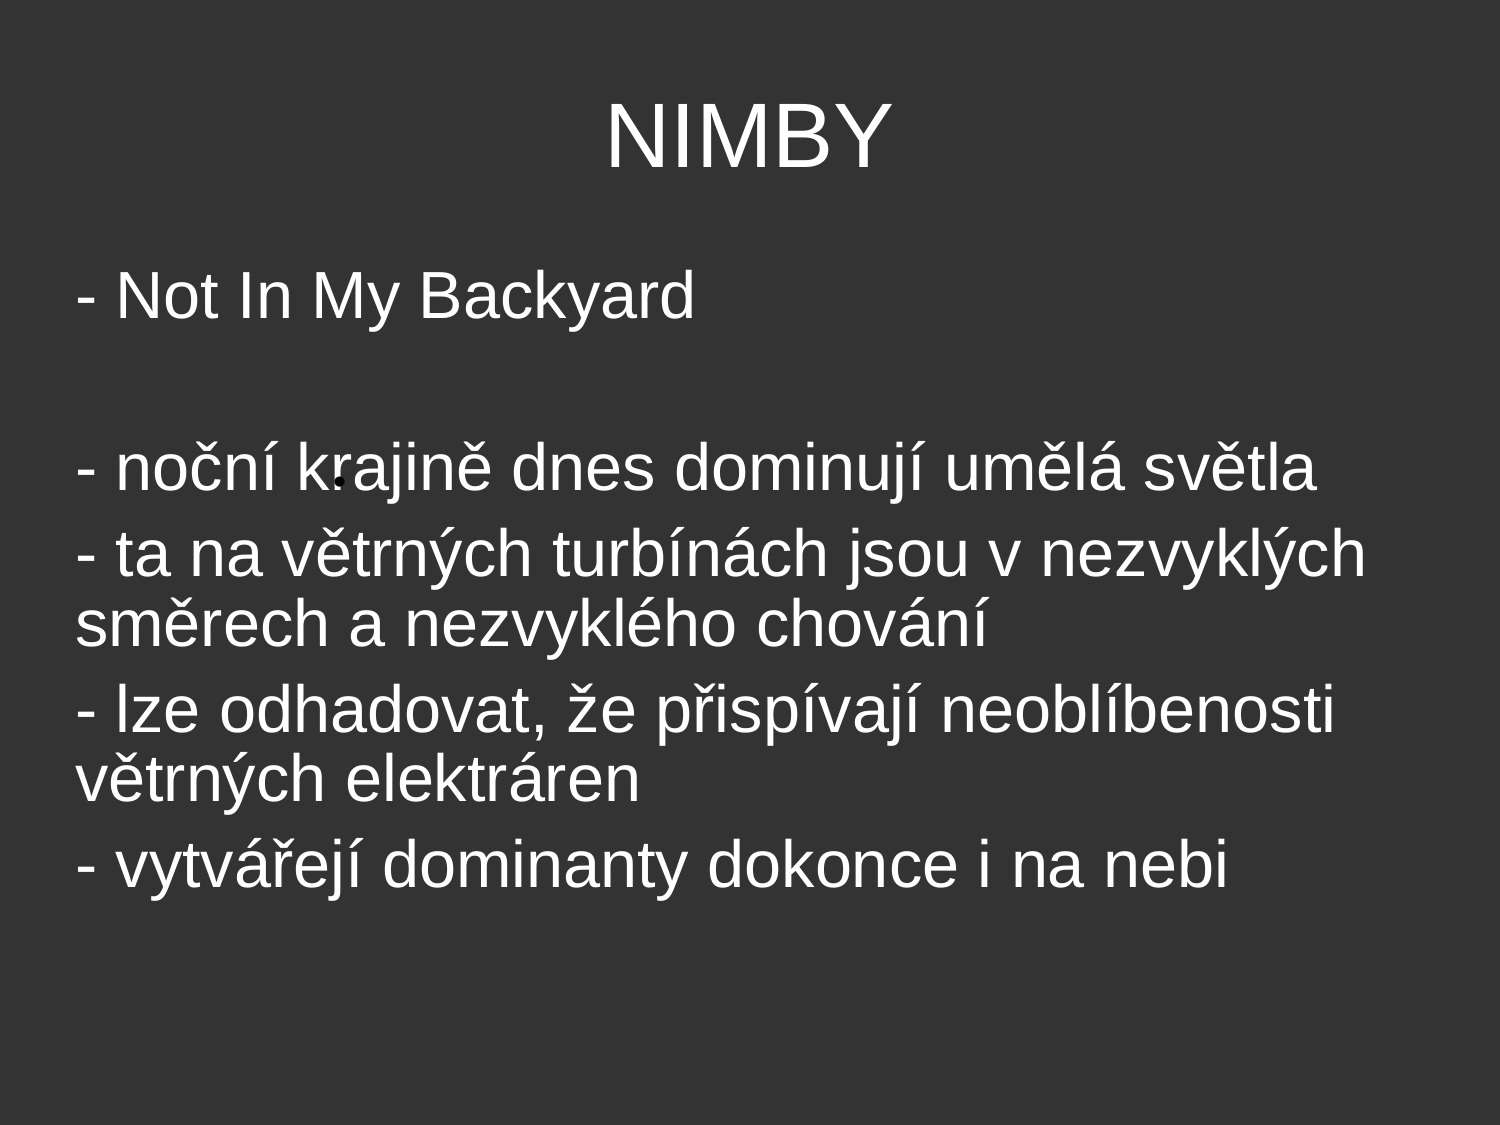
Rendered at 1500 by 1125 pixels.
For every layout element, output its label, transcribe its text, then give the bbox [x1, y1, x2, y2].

list - Not In My Backyard - noční krajině dnes dominují umělá světla - ta na větrných turbínách jsou v nezvyklých směrech a nezvyklého chování - lze odhadovat, že přispívají neoblíbenosti větrných elektráren - vytvářejí dominanty dokonce i na nebi [75, 262, 1425, 1005]
text_box • [318, 449, 1196, 690]
title NIMBY [75, 21, 1425, 257]
